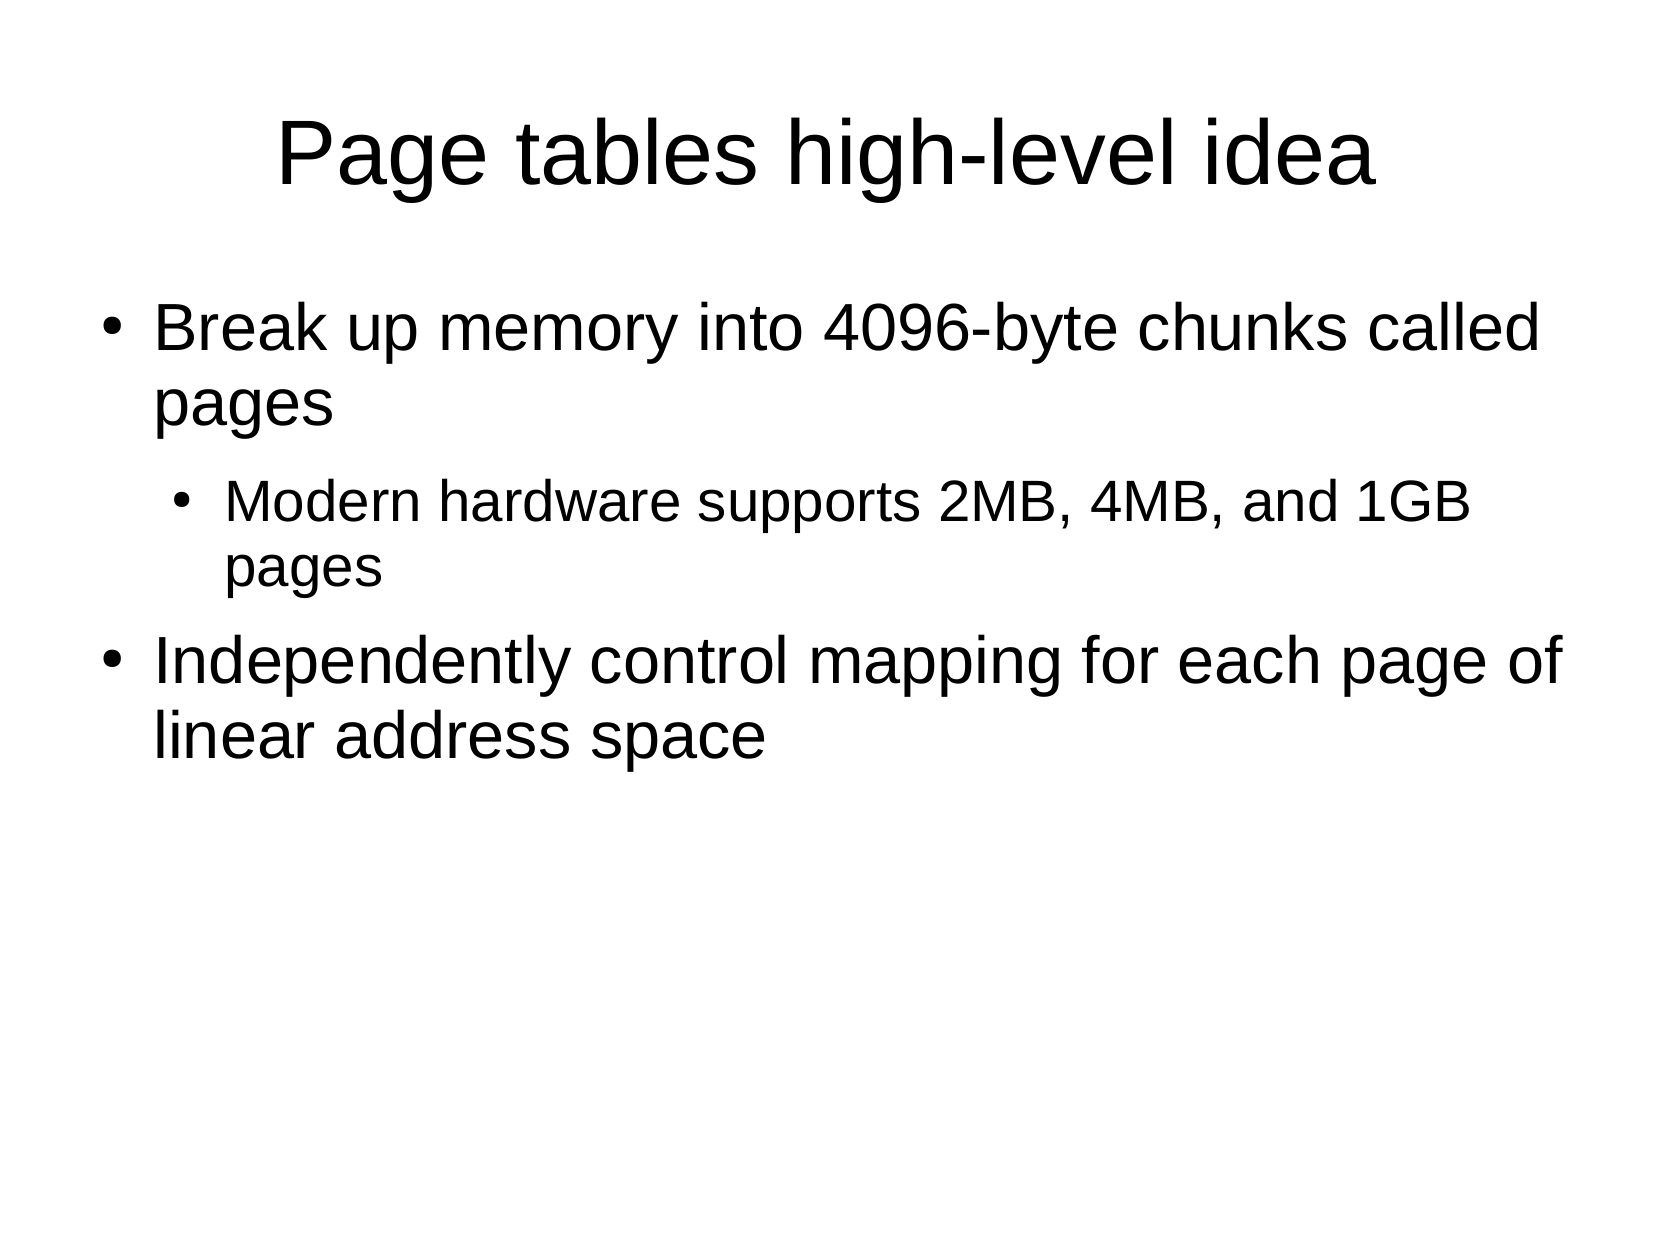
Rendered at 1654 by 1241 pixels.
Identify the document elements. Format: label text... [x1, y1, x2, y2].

list Break up memory into 4096-byte chunks called pages Modern hardware supports 2MB, 4MB, and 1GB pages Independently control mapping for each page of linear address space [82, 290, 1571, 1010]
title Page tables high-level idea [82, 49, 1571, 257]
